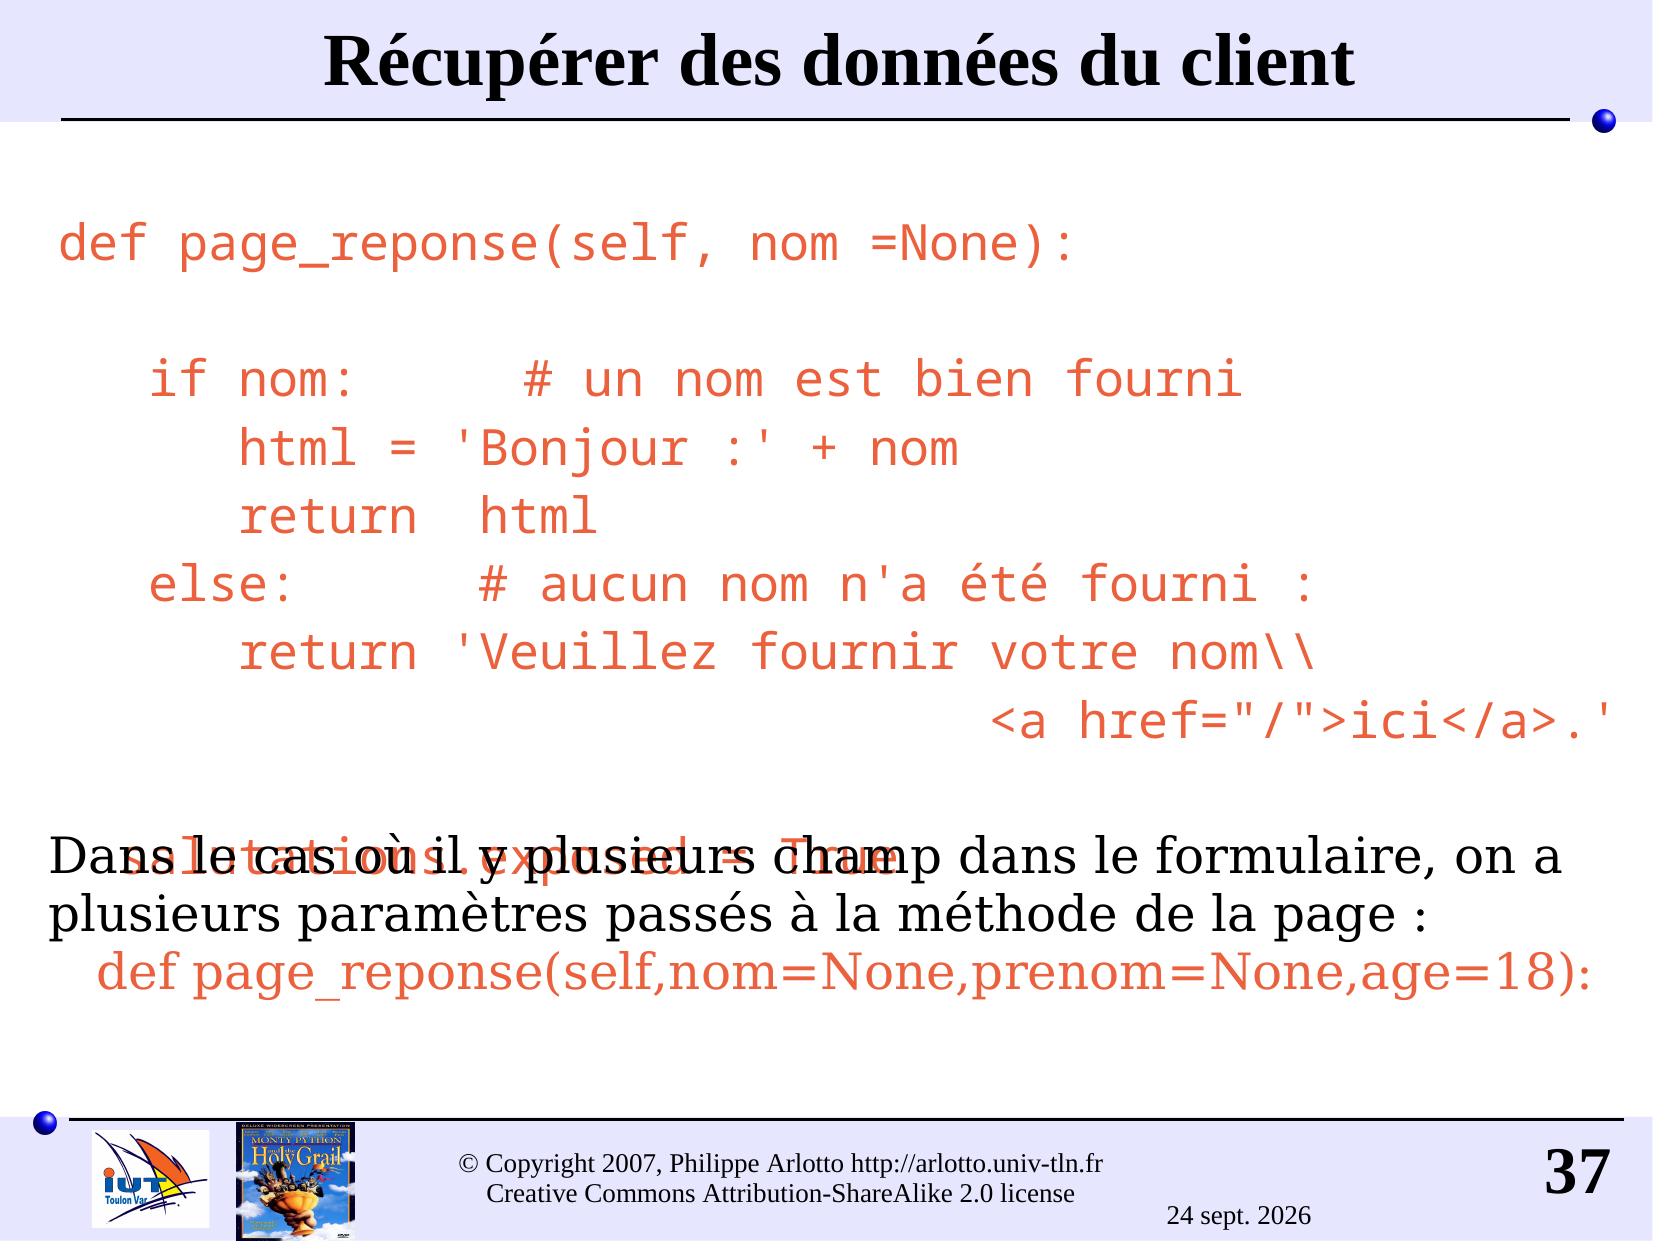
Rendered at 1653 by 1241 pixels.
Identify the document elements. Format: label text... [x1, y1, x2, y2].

text_box def page_reponse(self, nom =None): if nom: # un nom est bien fourni html = 'Bonjour :' + nom return html else: # aucun nom n'a été fourni : return 'Veuillez fournir votre nom\\ <a href="/">ici</a>.' salutations.exposed = True [59, 206, 1650, 787]
title Récupérer des données du client [95, 11, 1585, 110]
picture [236, 1122, 355, 1241]
text_box Dans le cas où il y plusieurs champ dans le formulaire, on a plusieurs paramètres passés à la méthode de la page : def page_reponse(self,nom=None,prenom=None,age=18): [48, 826, 1595, 1002]
